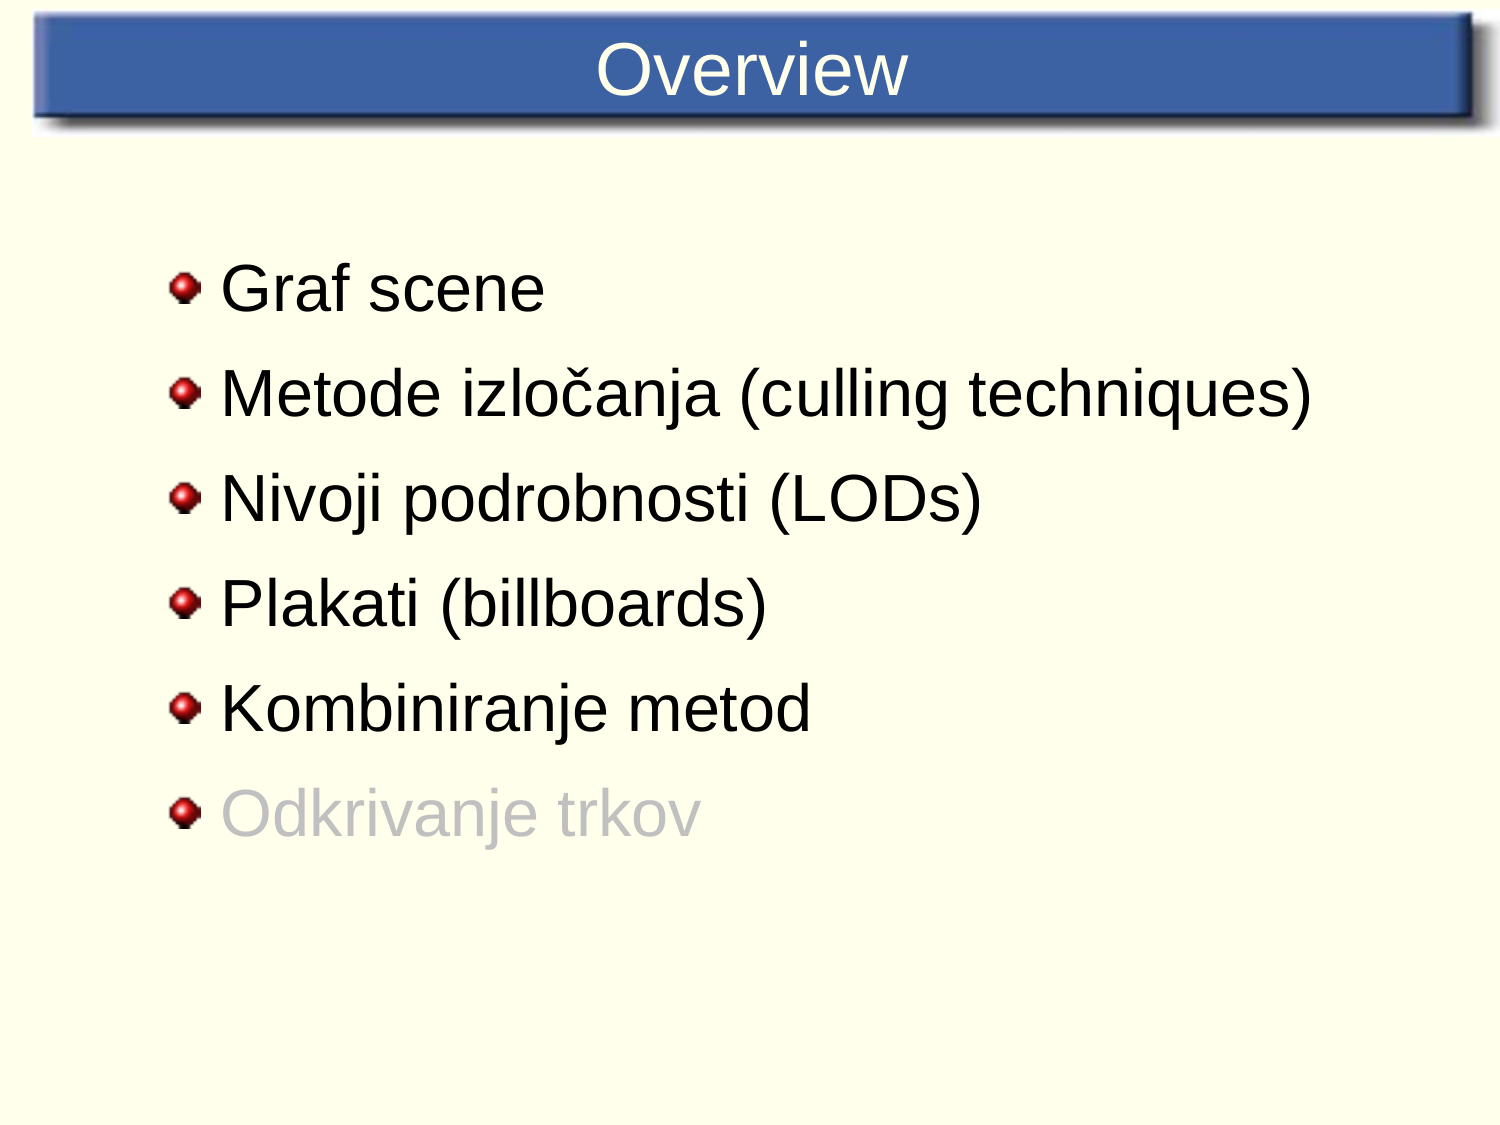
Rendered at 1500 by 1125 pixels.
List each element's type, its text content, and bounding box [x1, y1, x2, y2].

list Graf scene Metode izločanja (culling techniques) Nivoji podrobnosti (LODs) Plakati (billboards) Kombiniranje metod Odkrivanje trkov [149, 237, 1463, 1038]
picture [32, 9, 1500, 137]
title Overview [96, 6, 1409, 120]
